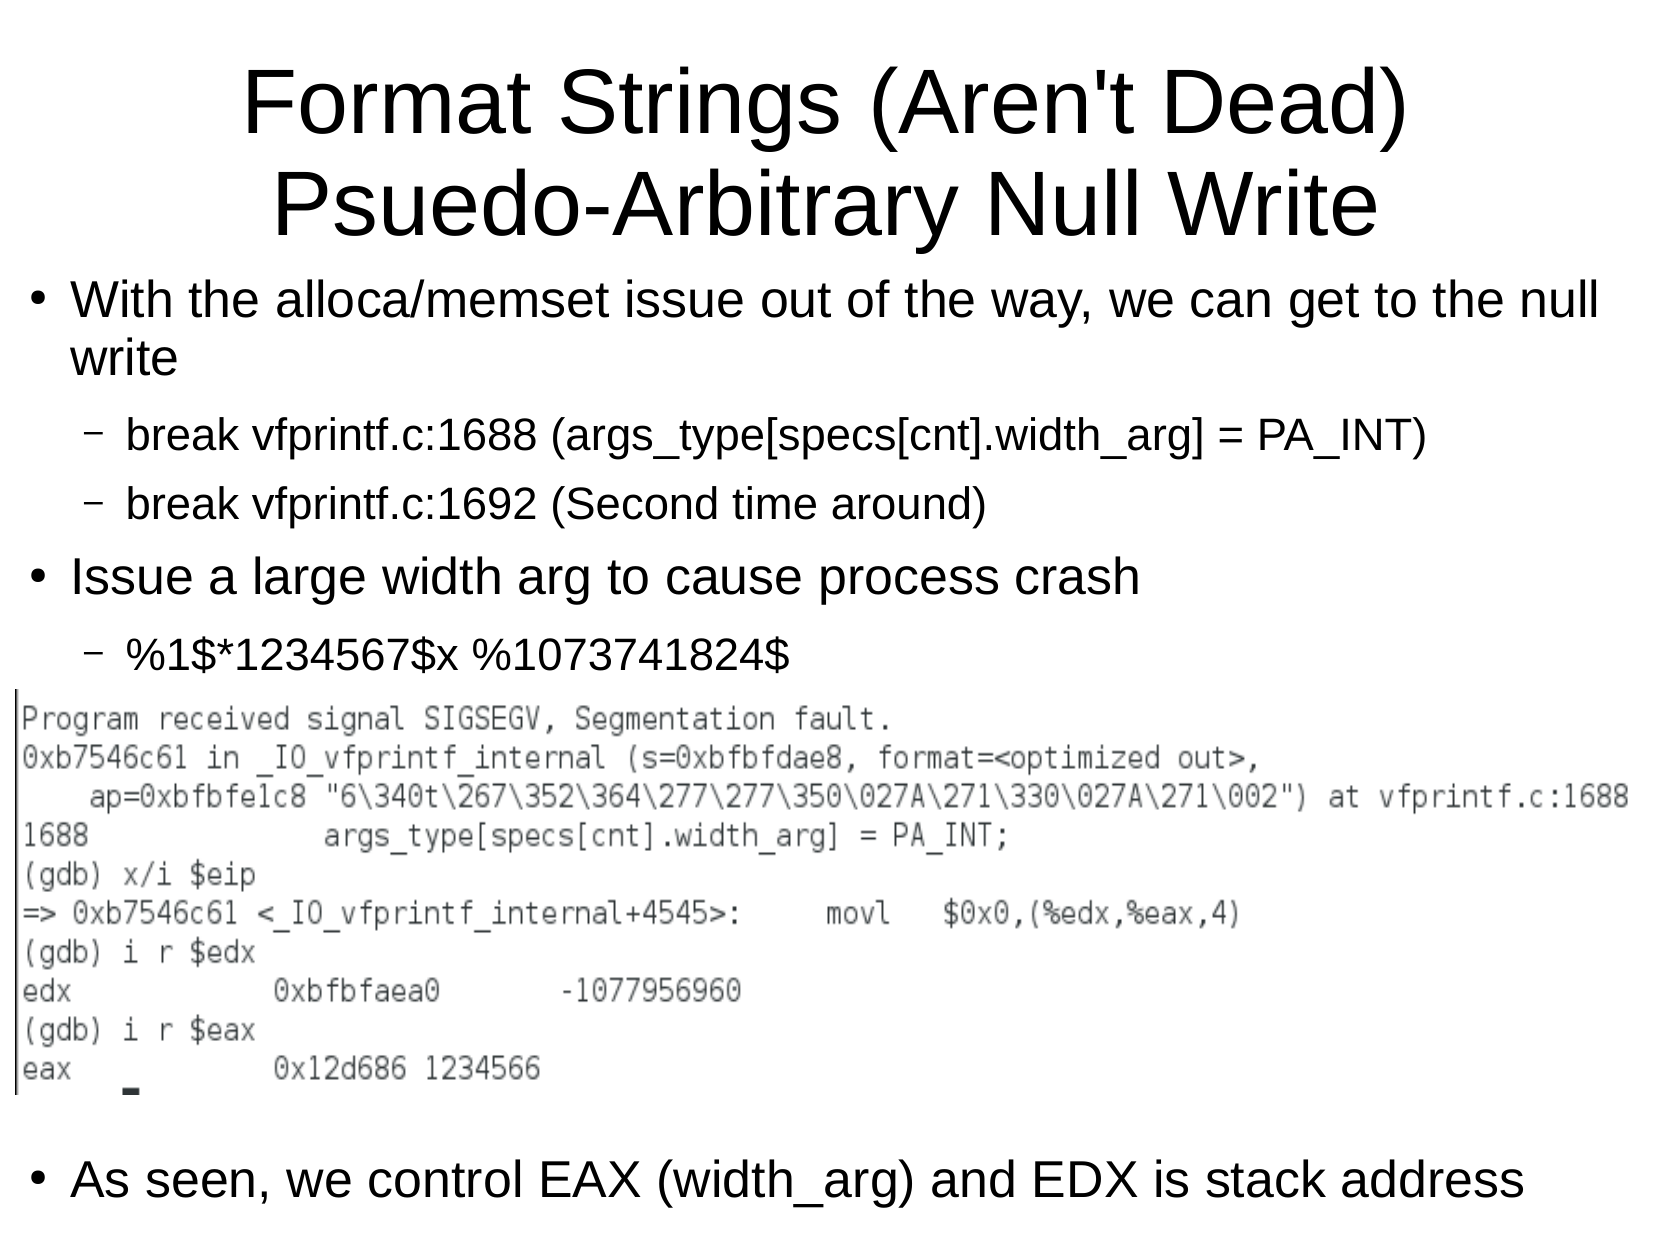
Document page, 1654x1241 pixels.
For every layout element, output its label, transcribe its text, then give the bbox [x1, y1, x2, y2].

picture [15, 689, 1654, 1096]
list With the alloca/memset issue out of the way, we can get to the null write break vfprintf.c:1688 (args_type[specs[cnt].width_arg] = PA_INT) break vfprintf.c:1692 (Second time around) Issue a large width arg to cause process crash %1$*1234567$x %1073741824$ As seen, we control EAX (width_arg) and EDX is stack address [15, 270, 1628, 689]
title Format Strings (Aren't Dead) Psuedo-Arbitrary Null Write [82, 49, 1571, 257]
list With the alloca/memset issue out of the way, we can get to the null write break vfprintf.c:1688 (args_type[specs[cnt].width_arg] = PA_INT) break vfprintf.c:1692 (Second time around) Issue a large width arg to cause process crash %1$*1234567$x %1073741824$ As seen, we control EAX (width_arg) and EDX is stack address [15, 1096, 1628, 1220]
